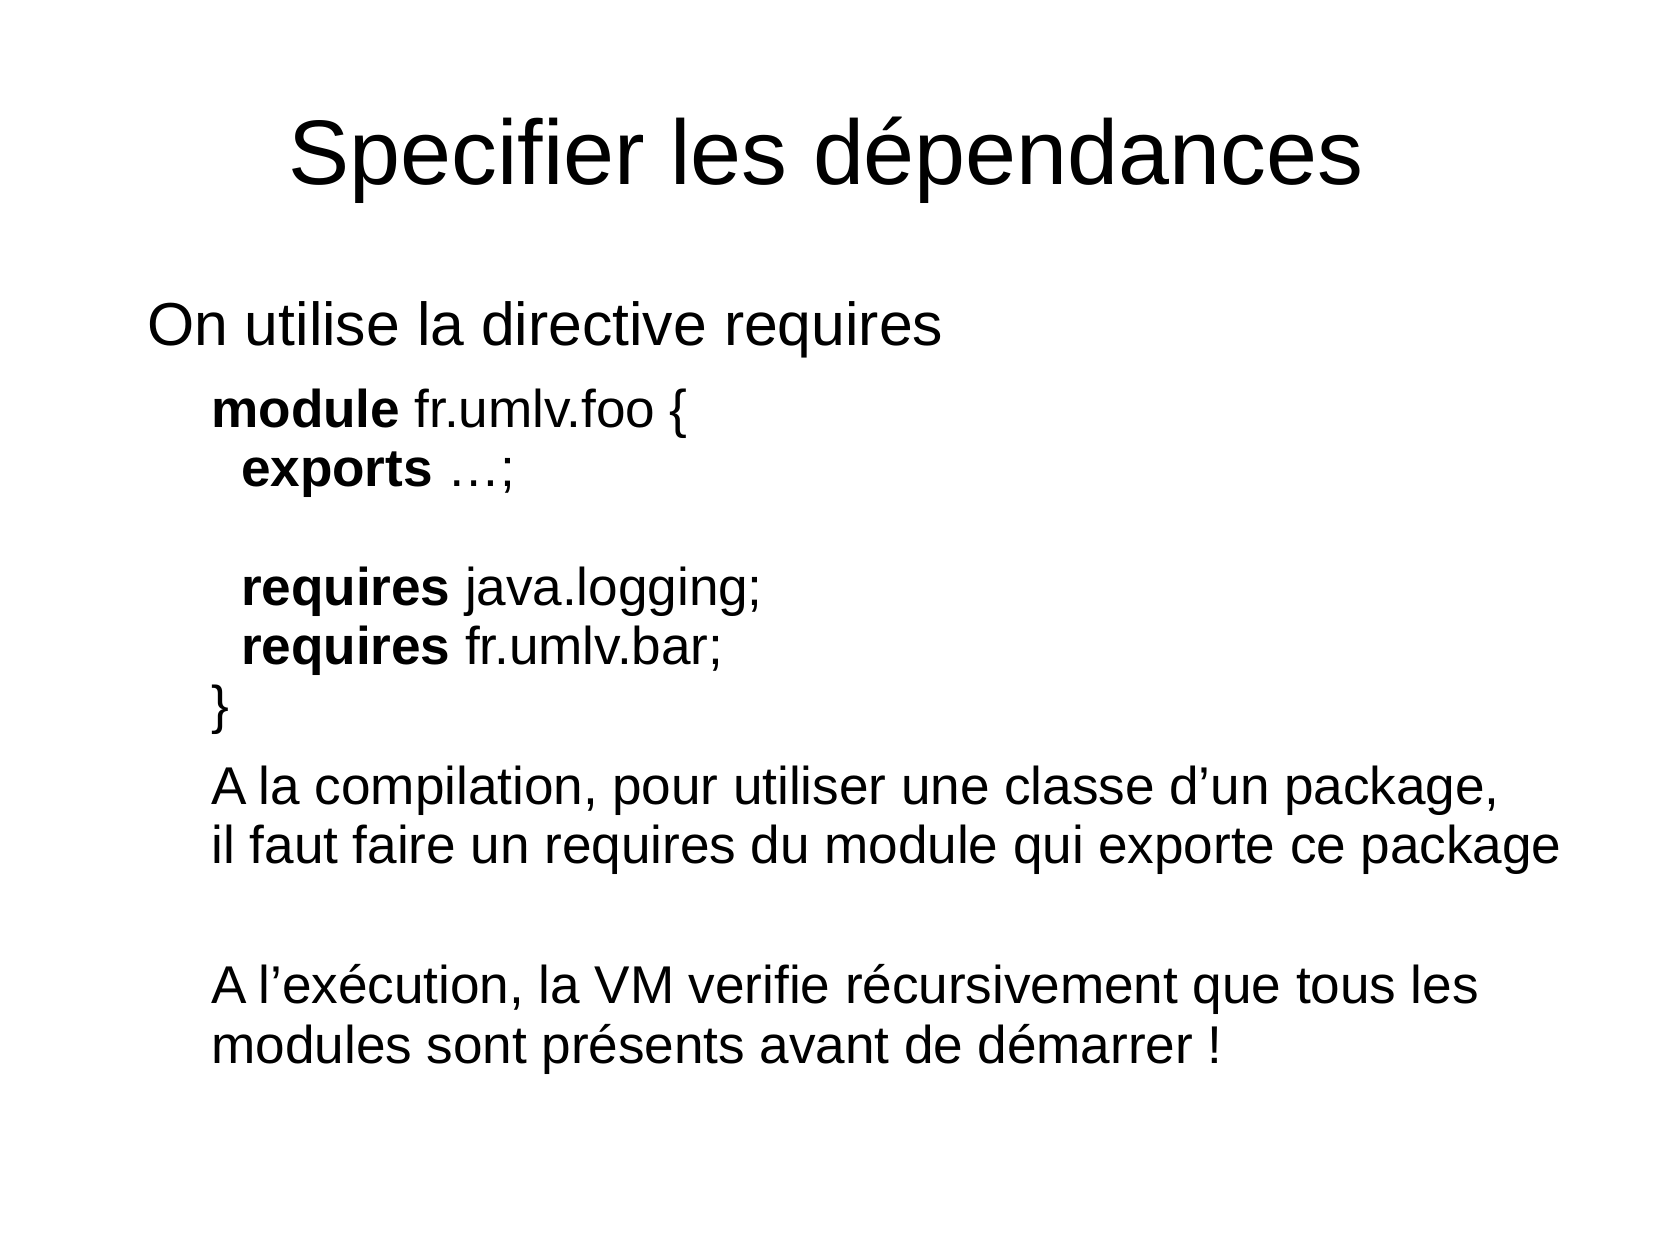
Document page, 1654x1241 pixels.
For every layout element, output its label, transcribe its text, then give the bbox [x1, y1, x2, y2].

title Specifier les dépendances [82, 49, 1571, 257]
list On utilise la directive requires module fr.umlv.foo { exports …; requires java.logging; requires fr.umlv.bar; } A la compilation, pour utiliser une classe d’un package, il faut faire un requires du module qui exporte ce package A l’exécution, la VM verifie récursivement que tous les modules sont présents avant de démarrer ! [82, 290, 1571, 1171]
